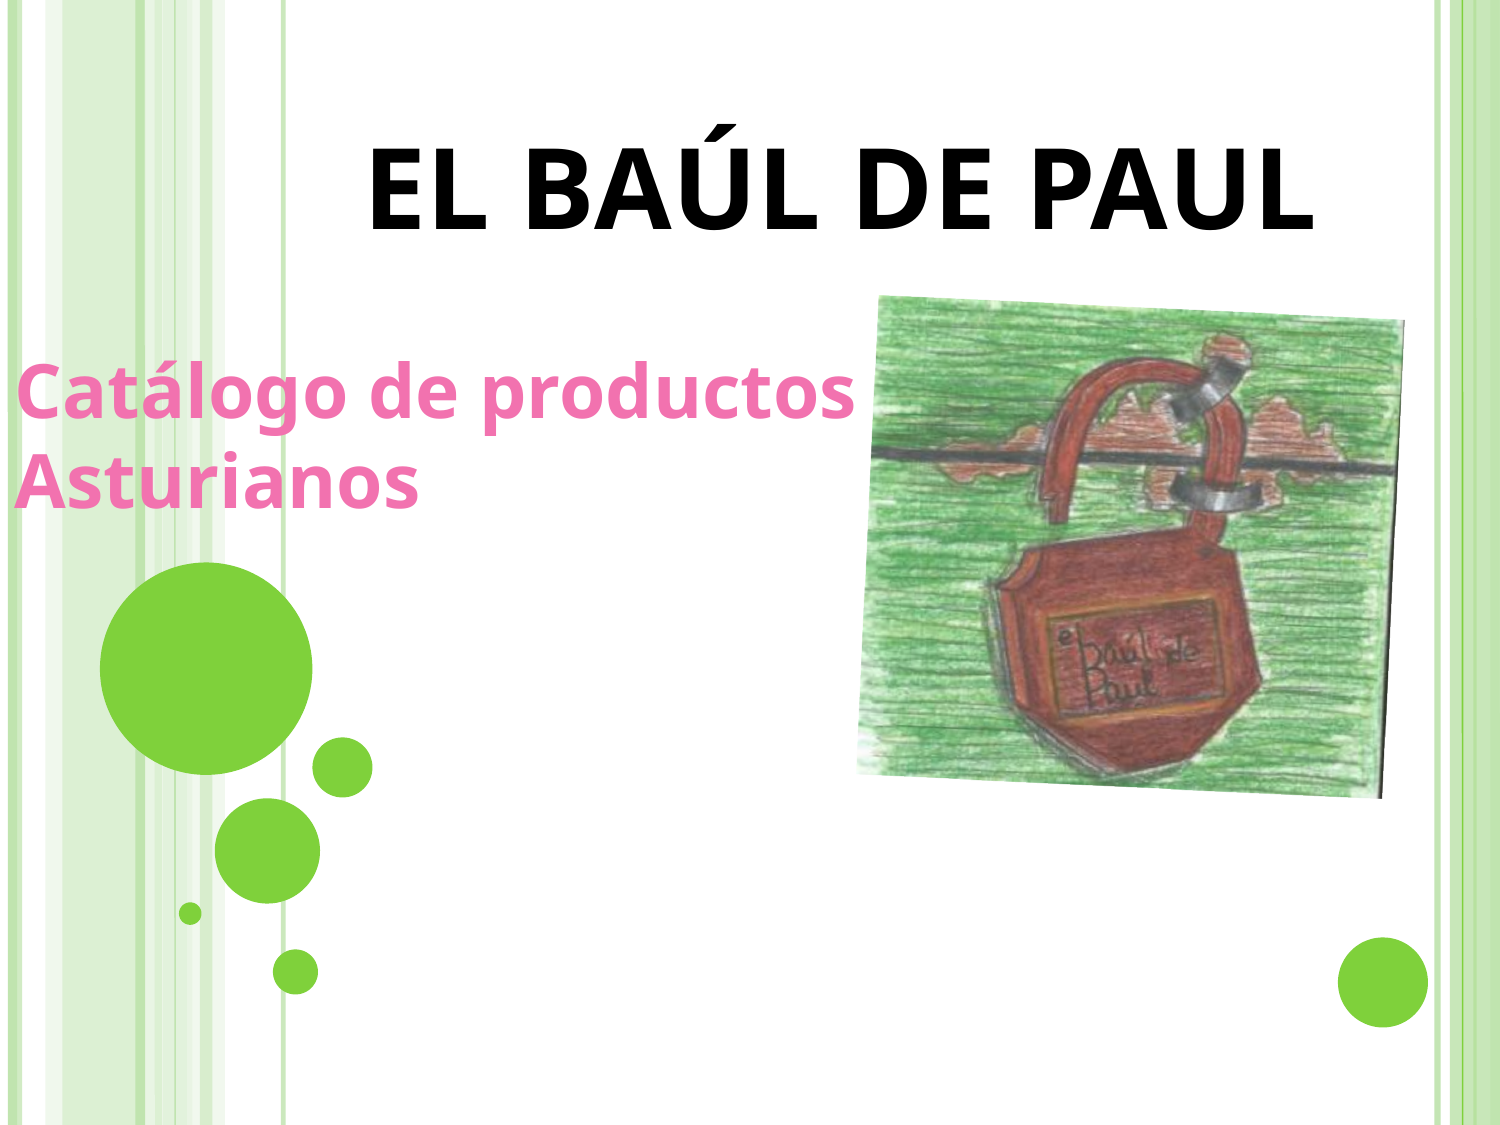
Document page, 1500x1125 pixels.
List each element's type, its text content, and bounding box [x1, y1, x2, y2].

picture [855, 294, 1405, 799]
subtitle Catálogo de productos Asturianos [0, 290, 945, 823]
text_box EL BAÚL DE PAUL [348, 101, 1333, 271]
